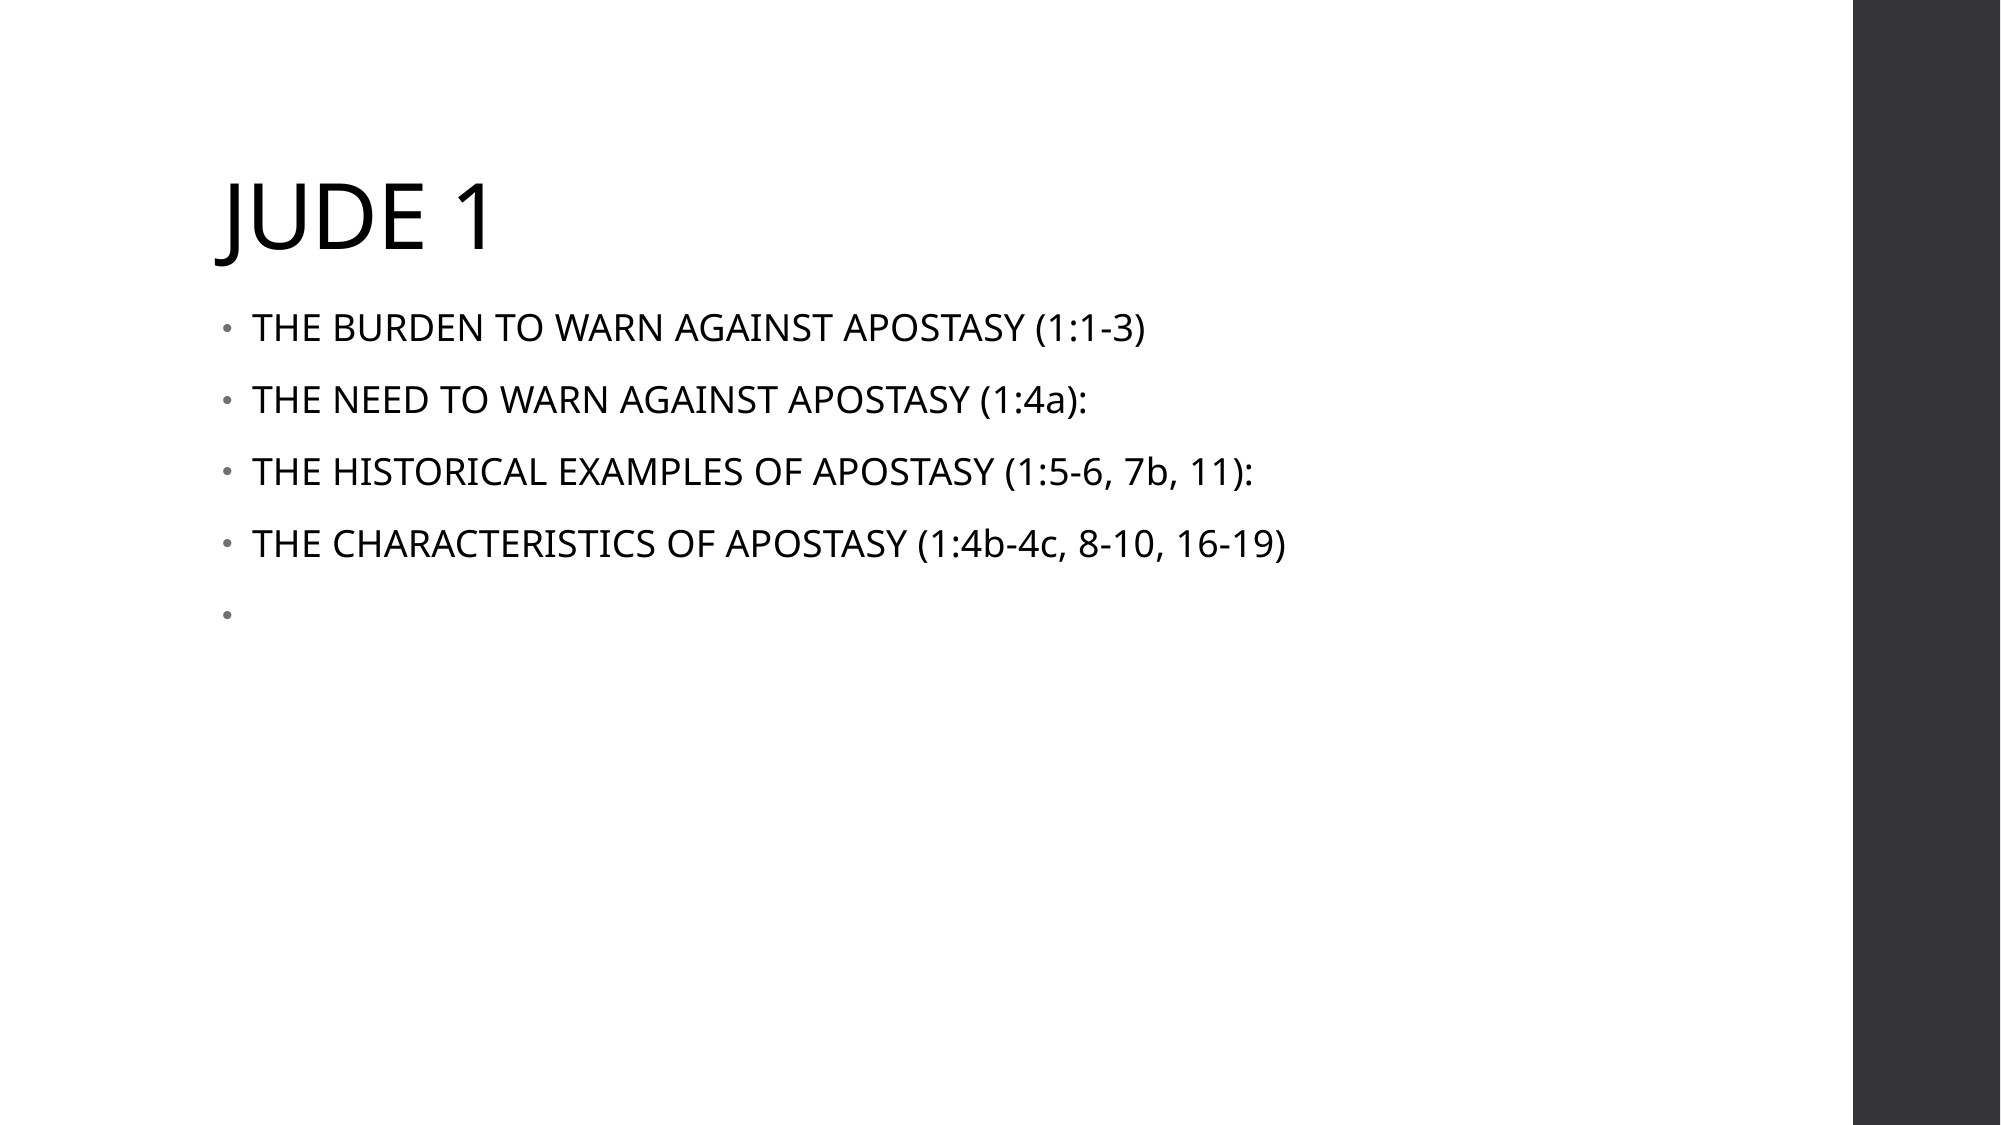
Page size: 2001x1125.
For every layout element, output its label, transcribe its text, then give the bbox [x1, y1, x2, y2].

list THE BURDEN TO WARN AGAINST APOSTASY (1:1-3) THE NEED TO WARN AGAINST APOSTASY (1:4a): THE HISTORICAL EXAMPLES OF APOSTASY (1:5-6, 7b, 11): THE CHARACTERISTICS OF APOSTASY (1:4b-4c, 8-10, 16-19) [206, 299, 1617, 1014]
title JUDE 1 [206, 60, 1797, 278]
